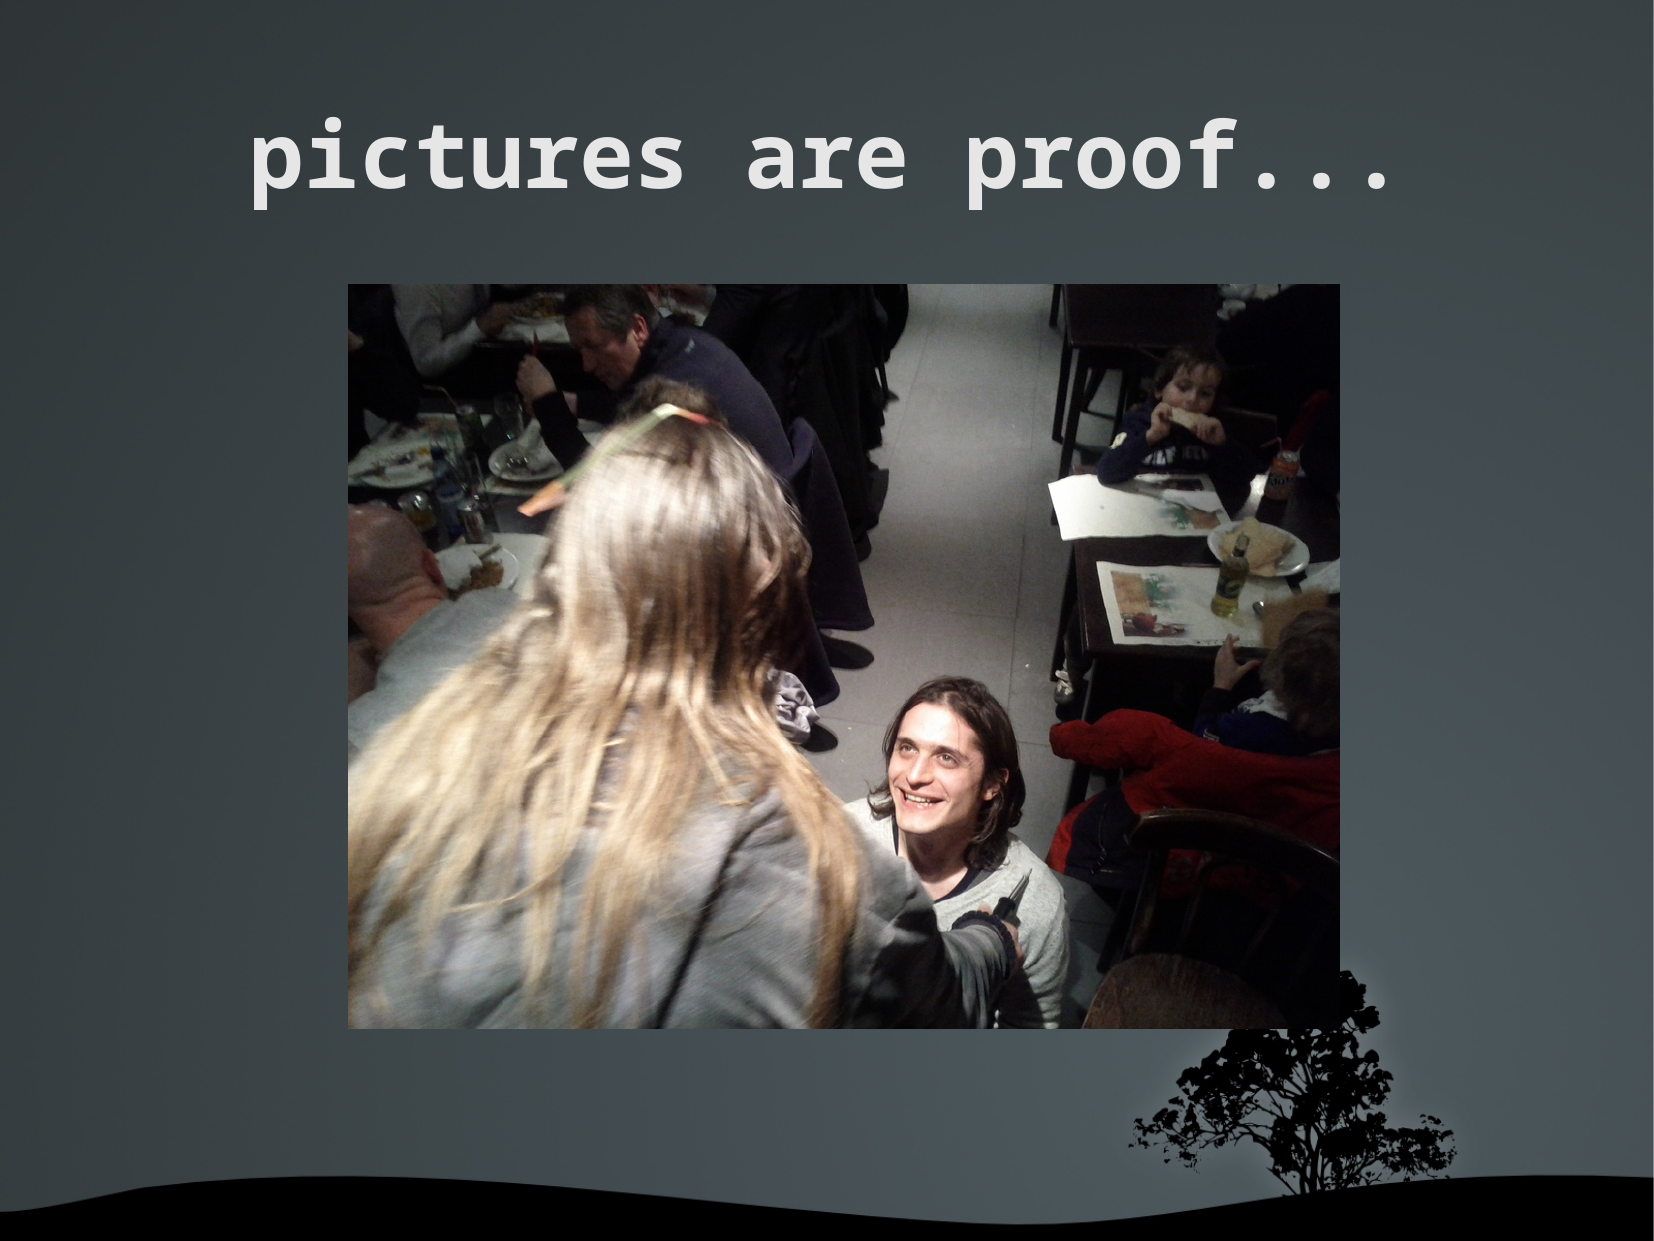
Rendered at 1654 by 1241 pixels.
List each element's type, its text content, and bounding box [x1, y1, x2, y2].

list [82, 290, 1571, 1094]
title pictures are proof... [82, 56, 1571, 250]
picture [0, 0, 1654, 1241]
